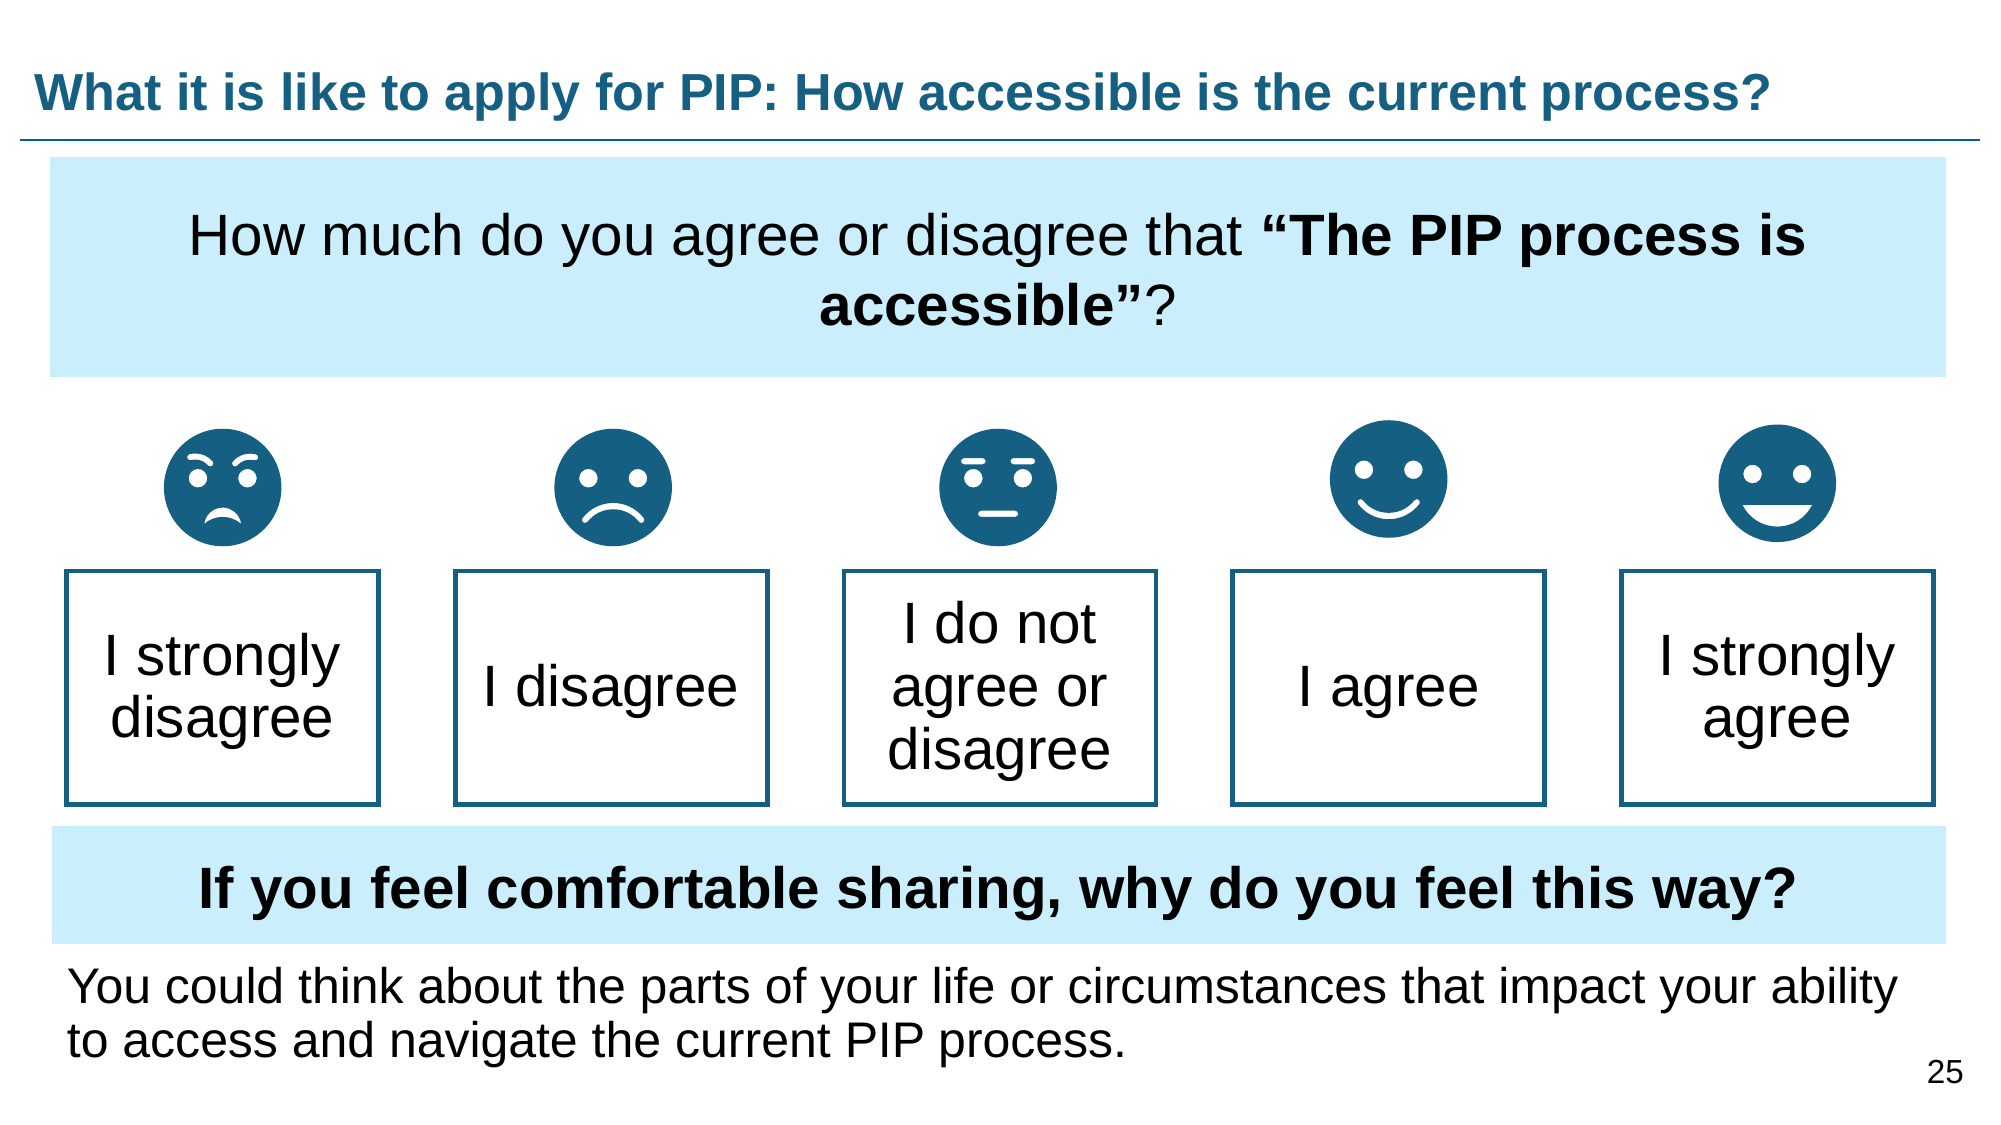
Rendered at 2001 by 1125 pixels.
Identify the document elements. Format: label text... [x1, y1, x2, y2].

picture [538, 412, 689, 563]
text_box I strongly agree [1621, 571, 1934, 805]
text_box I agree [1232, 571, 1545, 805]
text_box You could think about the parts of your life or circumstances that impact your ability to access and navigate the current PIP process. [51, 953, 1949, 1103]
text_box [1911, 1042, 1983, 1103]
text_box How much do you agree or disagree that “The PIP process is accessible”? [50, 157, 1946, 377]
text_box I disagree [455, 571, 768, 805]
title What it is like to apply for PIP: How accessible is the current process? [19, 47, 1981, 141]
picture [1313, 403, 1464, 554]
picture [923, 412, 1074, 563]
text_box I do not agree or disagree [844, 571, 1156, 805]
text_box I strongly disagree [66, 571, 379, 805]
text_box If you feel comfortable sharing, why do you feel this way? [52, 826, 1946, 944]
picture [147, 412, 298, 563]
picture [1702, 408, 1853, 559]
